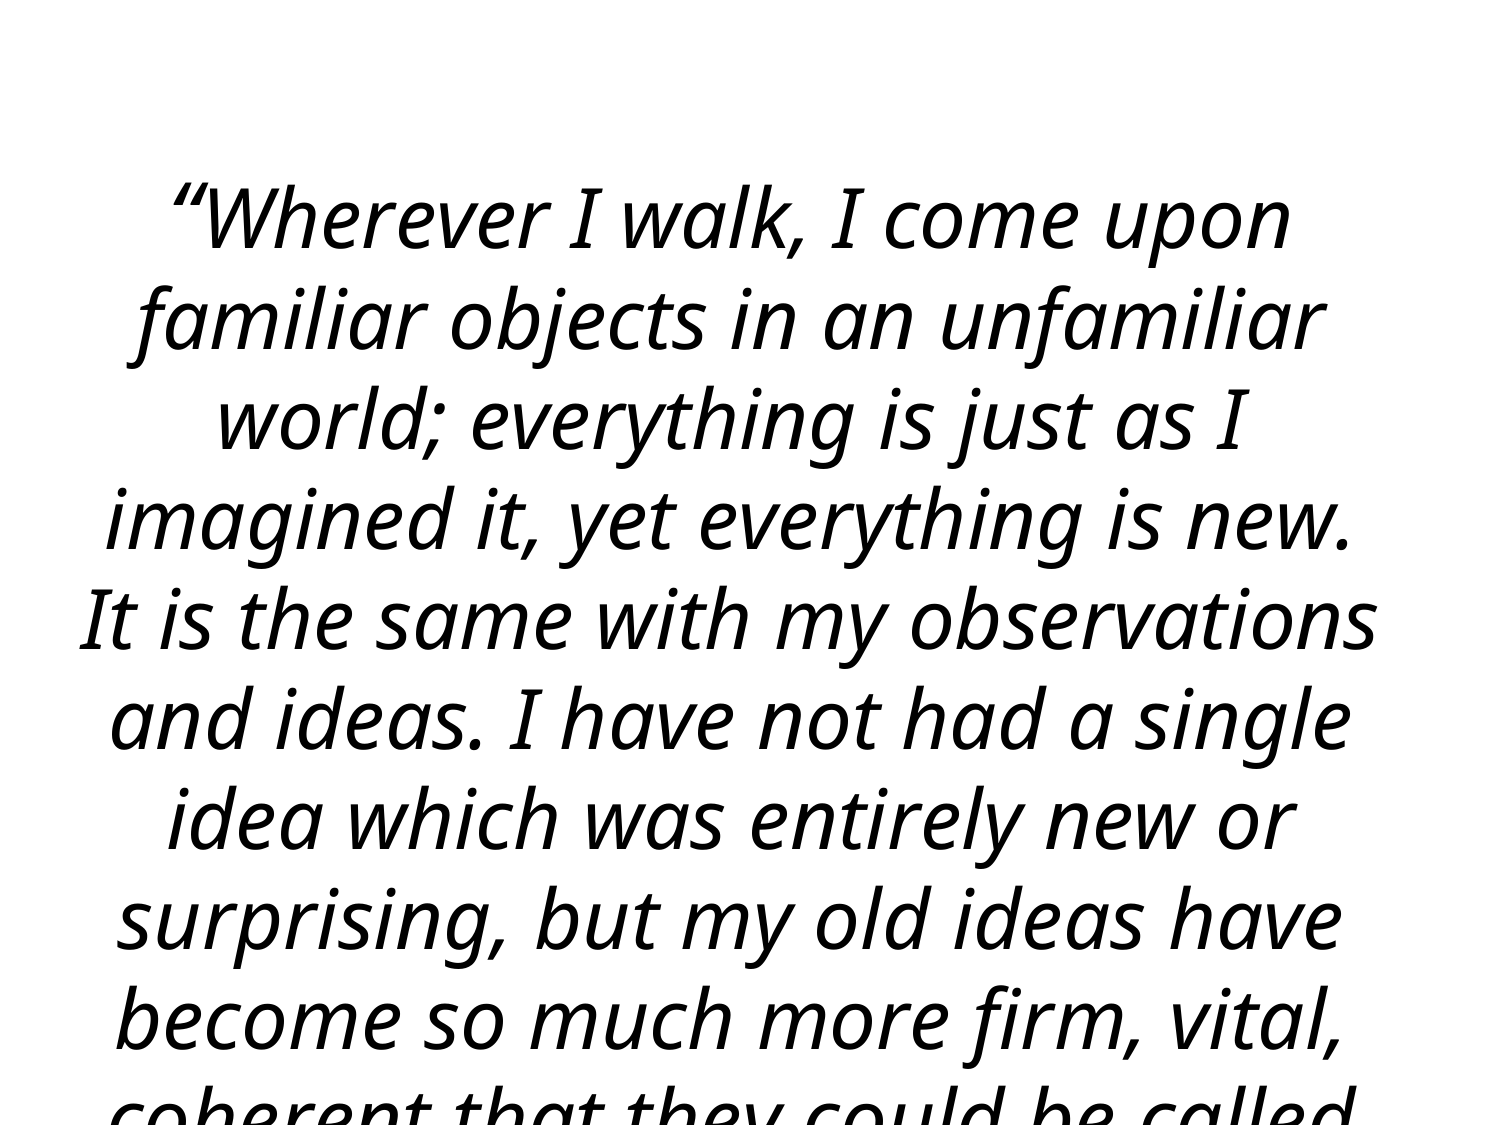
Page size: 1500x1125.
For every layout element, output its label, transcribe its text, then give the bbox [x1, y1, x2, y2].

title “Wherever I walk, I come upon familiar objects in an unfamiliar world; everything is just as I imagined it, yet everything is new. It is the same with my observations and ideas. I have not had a single idea which was entirely new or surprising, but my old ideas have become so much more firm, vital, coherent that they could be called new.” (Italian Journey, 129) [56, 148, 1407, 877]
